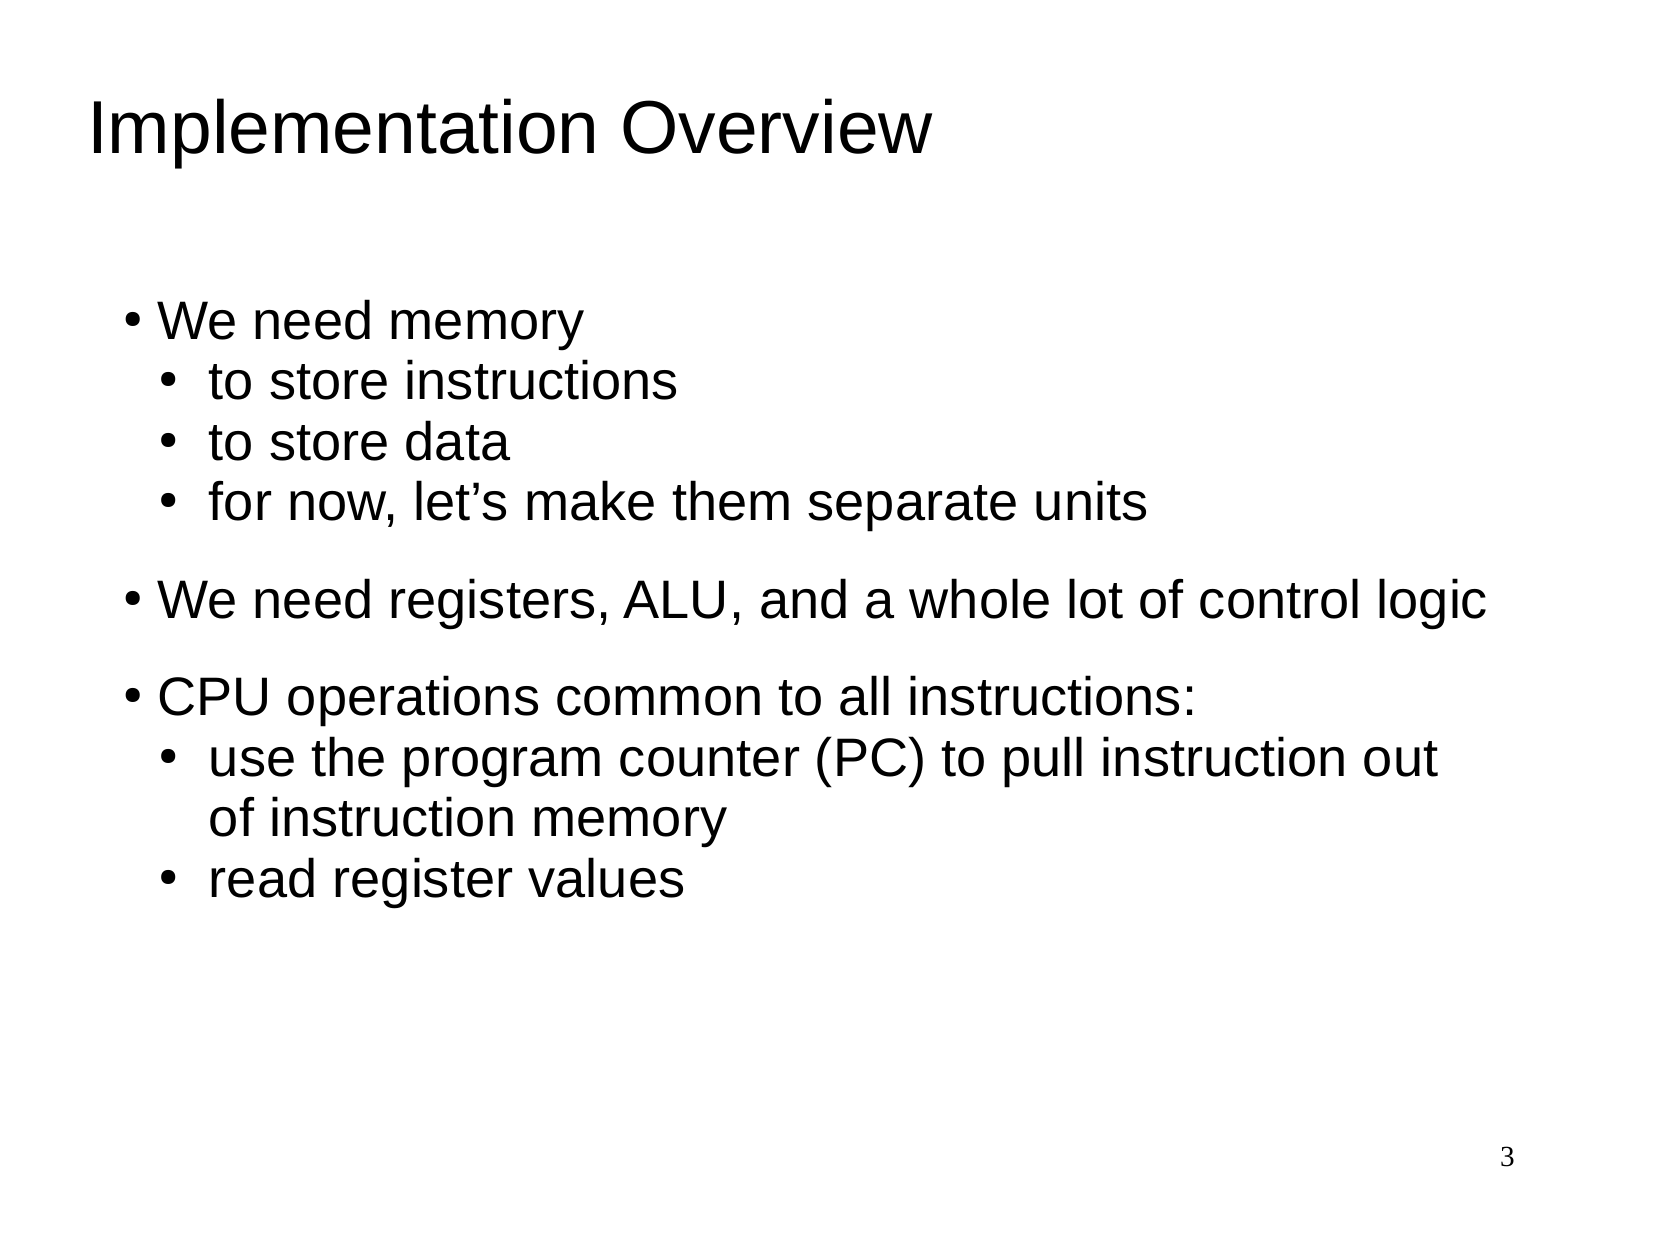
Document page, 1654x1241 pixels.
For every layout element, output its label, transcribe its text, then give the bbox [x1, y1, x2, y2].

text_box <number> [1185, 1129, 1530, 1213]
text_box Implementation Overview [72, 71, 949, 177]
text_box We need memory to store instructions to store data for now, let’s make them separate units We need registers, ALU, and a whole lot of control logic CPU operations common to all instructions: use the program counter (PC) to pull instruction out of instruction memory read register values [108, 282, 1506, 917]
